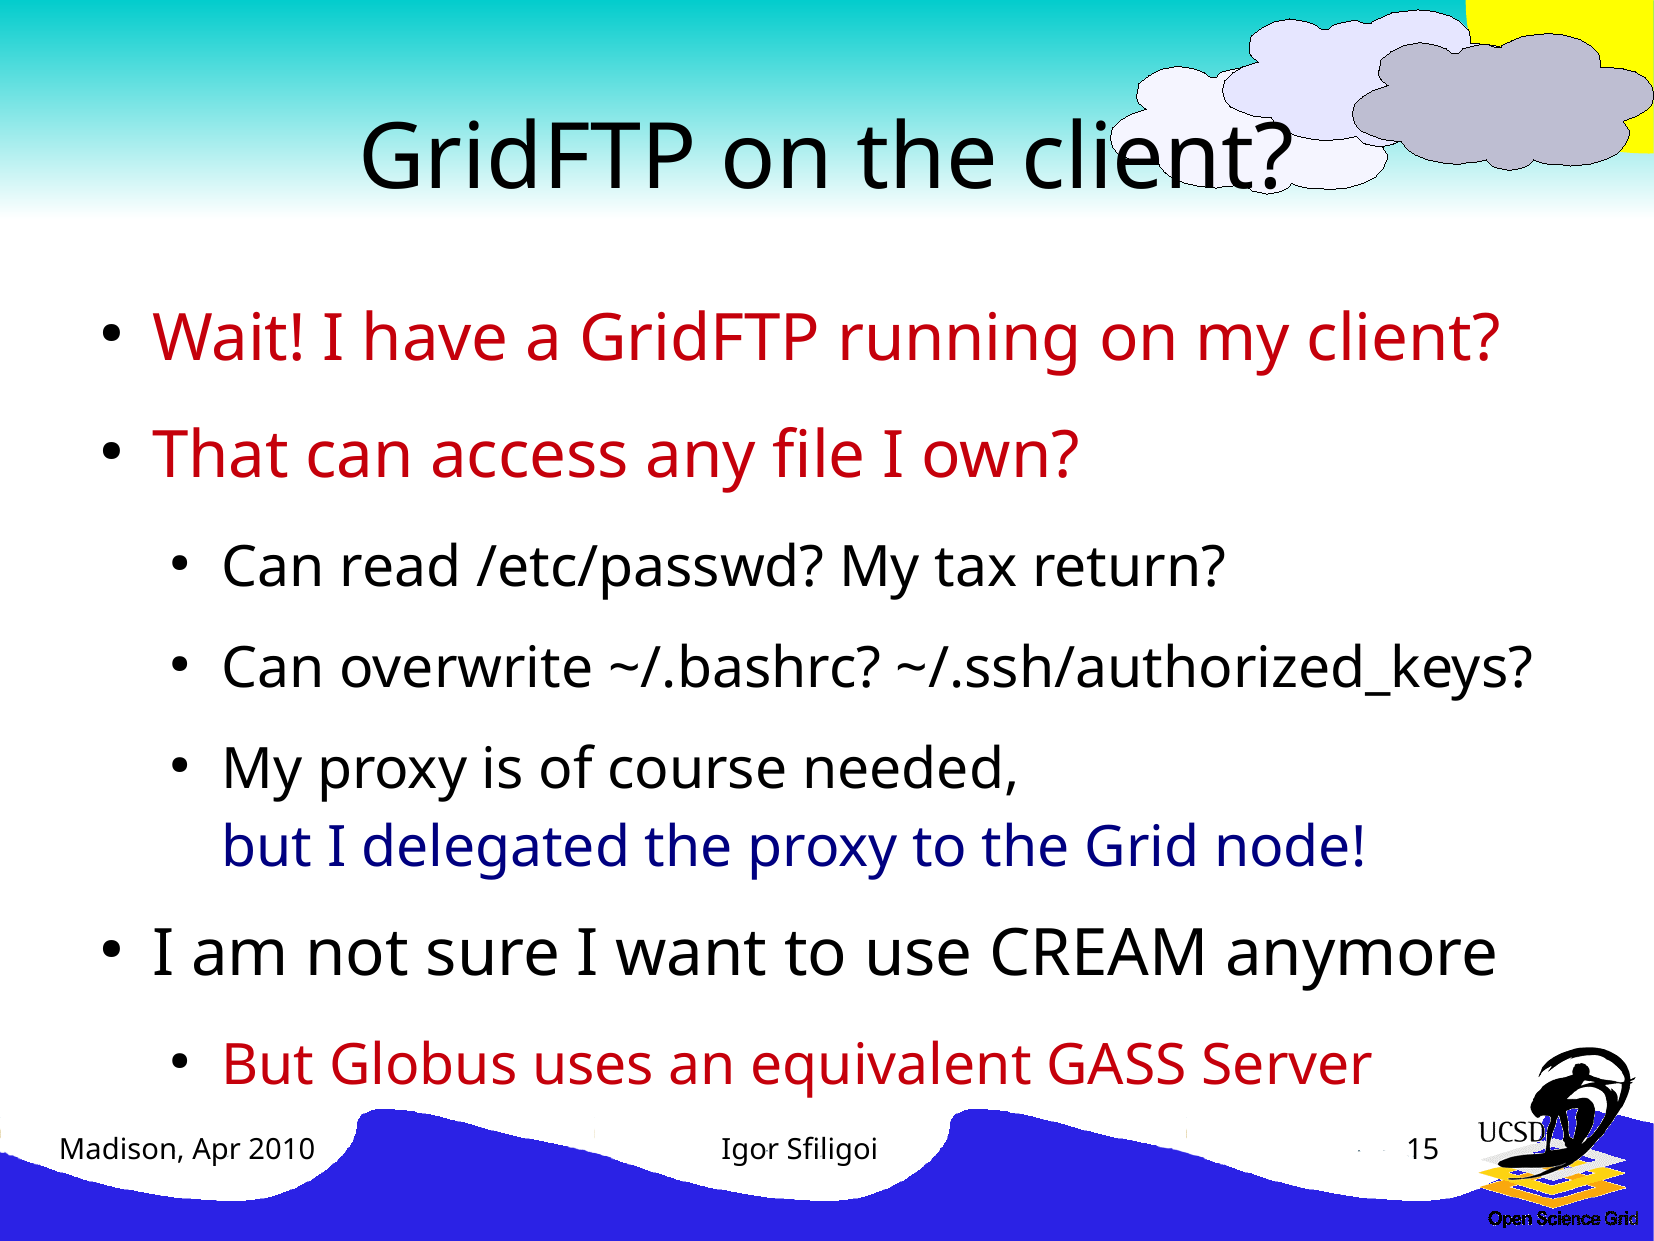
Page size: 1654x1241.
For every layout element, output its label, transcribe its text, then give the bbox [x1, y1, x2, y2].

picture [0, 1047, 1654, 1241]
list Wait! I have a GridFTP running on my client? That can access any file I own? Can read /etc/passwd? My tax return? Can overwrite ~/.bashrc? ~/.ssh/authorized_keys? My proxy is of course needed, but I delegated the proxy to the Grid node! I am not sure I want to use CREAM anymore But Globus uses an equivalent GASS Server [82, 290, 1571, 1109]
text_box [1249, 9, 1654, 166]
title GridFTP on the client? [82, 56, 1571, 250]
